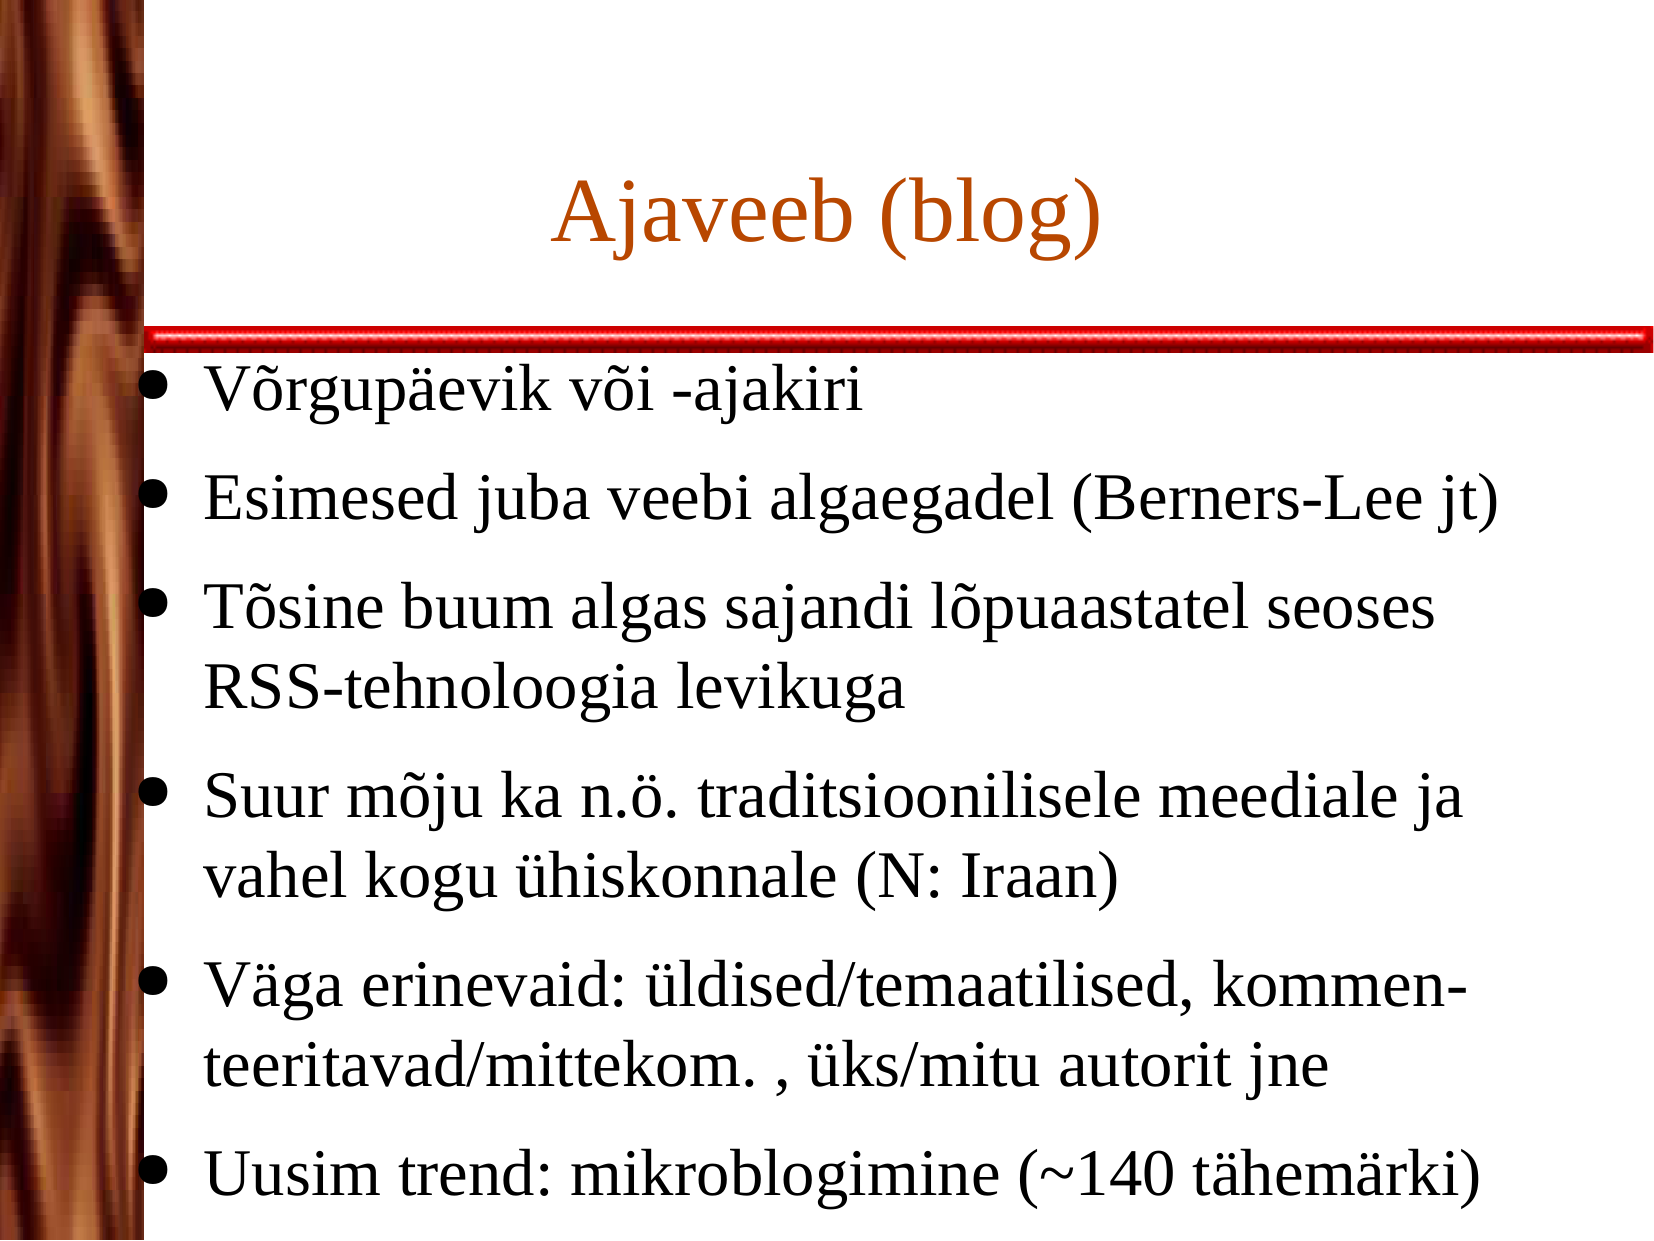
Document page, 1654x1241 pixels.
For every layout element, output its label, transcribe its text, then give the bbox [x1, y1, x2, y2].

list Võrgupäevik või -ajakiri Esimesed juba veebi algaegadel (Berners-Lee jt) Tõsine buum algas sajandi lõpuaastatel seoses RSS-tehnoloogia levikuga Suur mõju ka n.ö. traditsioonilisele meediale ja vahel kogu ühiskonnale (N: Iraan) Väga erinevaid: üldised/temaatilised, kommen-teeritavad/mittekom. , üks/mitu autorit jne Uusim trend: mikroblogimine (~140 tähemärki) [121, 344, 1533, 1205]
title Ajaveeb (blog) [121, 100, 1533, 312]
picture [0, 0, 1654, 1240]
